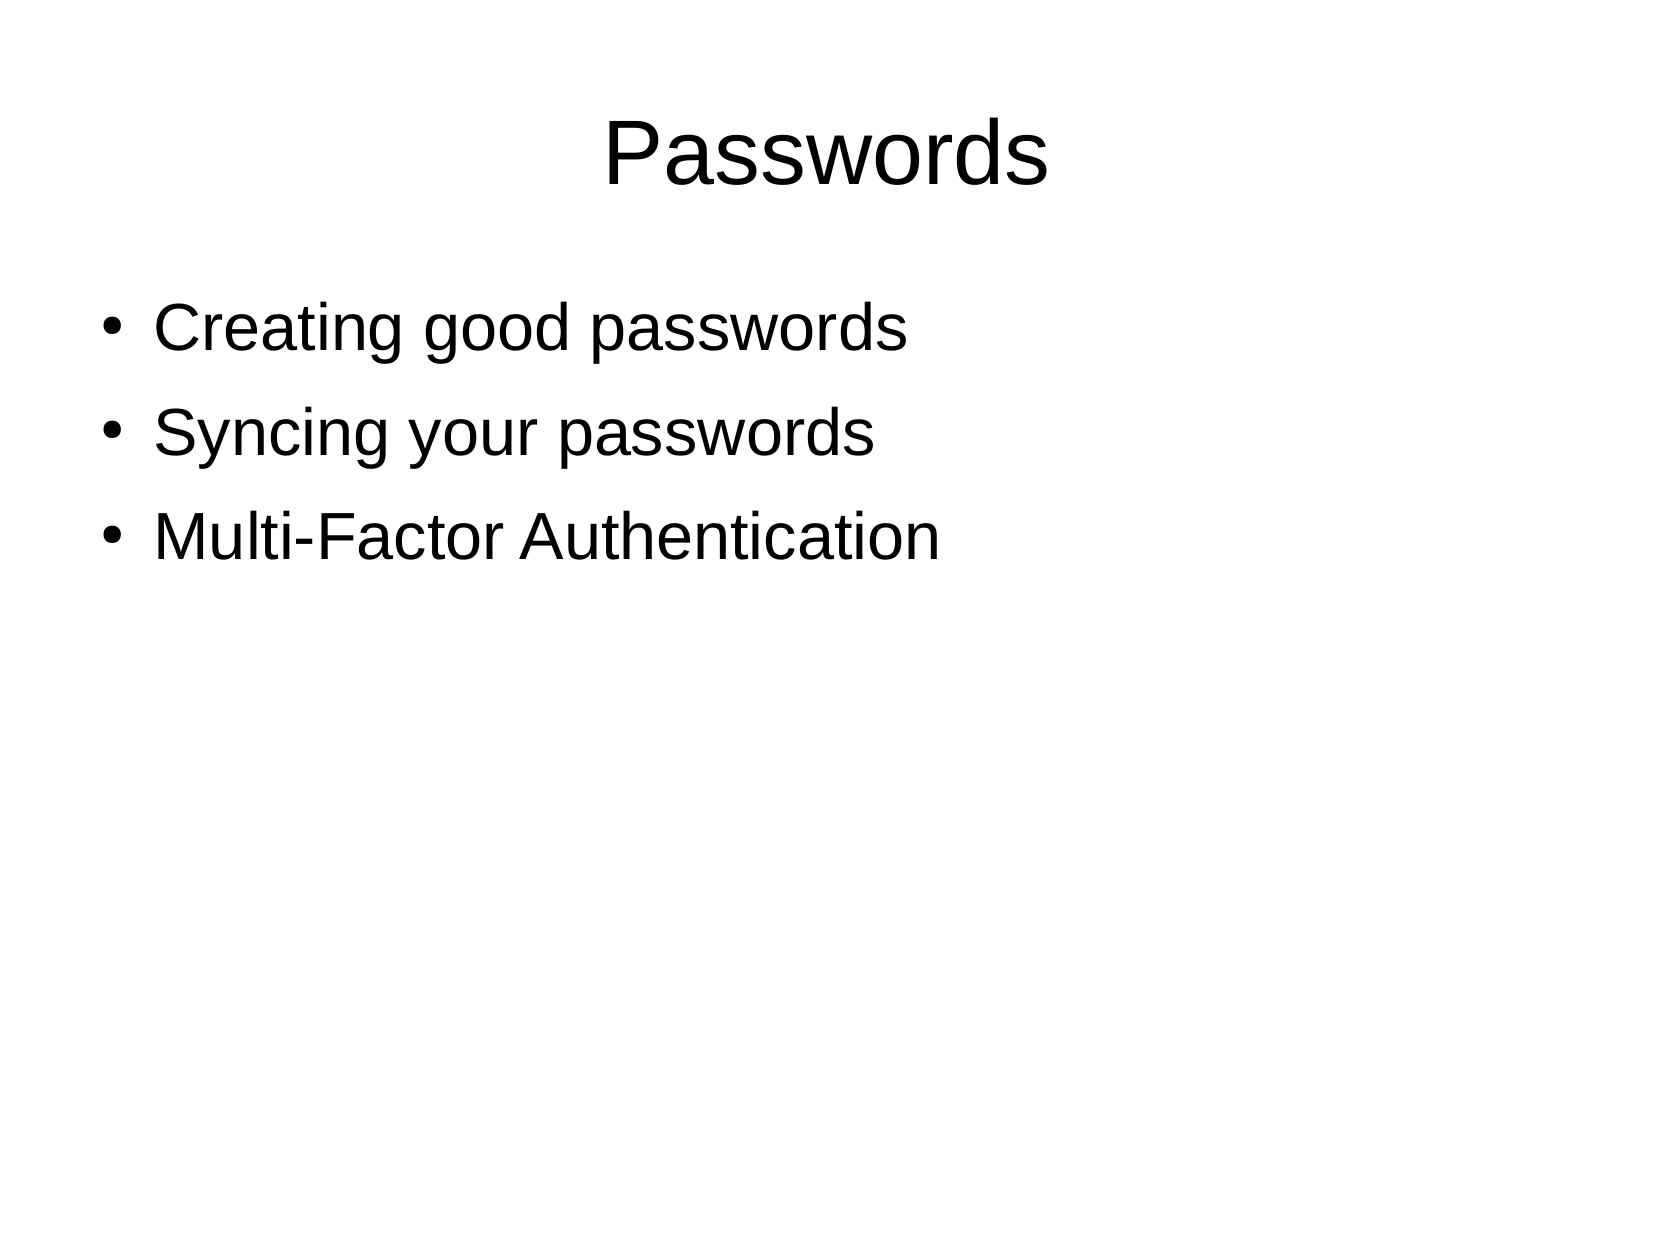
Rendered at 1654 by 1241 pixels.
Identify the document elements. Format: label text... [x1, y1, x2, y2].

list Creating good passwords Syncing your passwords Multi-Factor Authentication [82, 290, 1571, 1010]
title Passwords [82, 49, 1571, 257]
